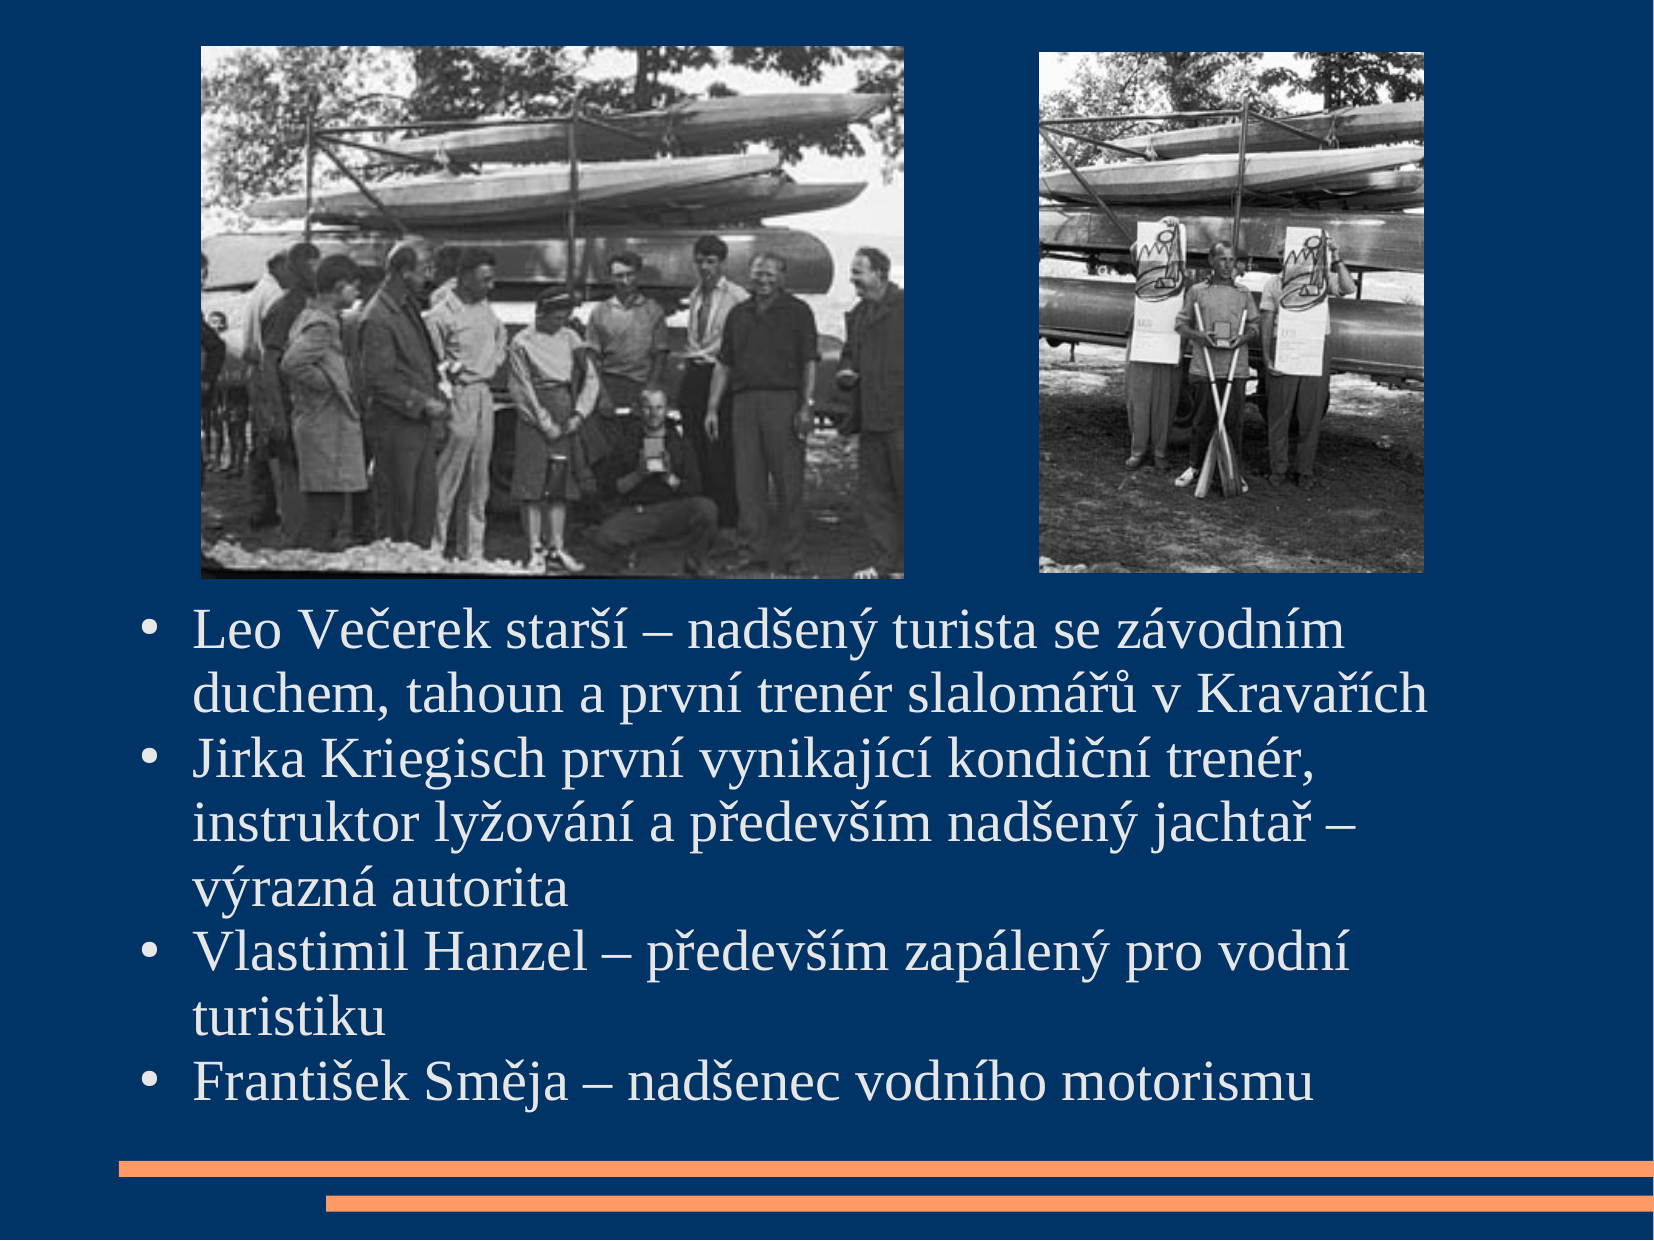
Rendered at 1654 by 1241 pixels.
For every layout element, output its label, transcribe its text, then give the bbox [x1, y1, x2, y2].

picture [1039, 52, 1424, 574]
picture [201, 46, 904, 579]
list Leo Večerek starší – nadšený turista se závodním duchem, tahoun a první trenér slalomářů v Kravařích Jirka Kriegisch první vynikající kondiční trenér, instruktor lyžování a především nadšený jachtař – výrazná autorita Vlastimil Hanzel – především zapálený pro vodní turistiku František Směja – nadšenec vodního motorismu [121, 531, 1536, 1181]
